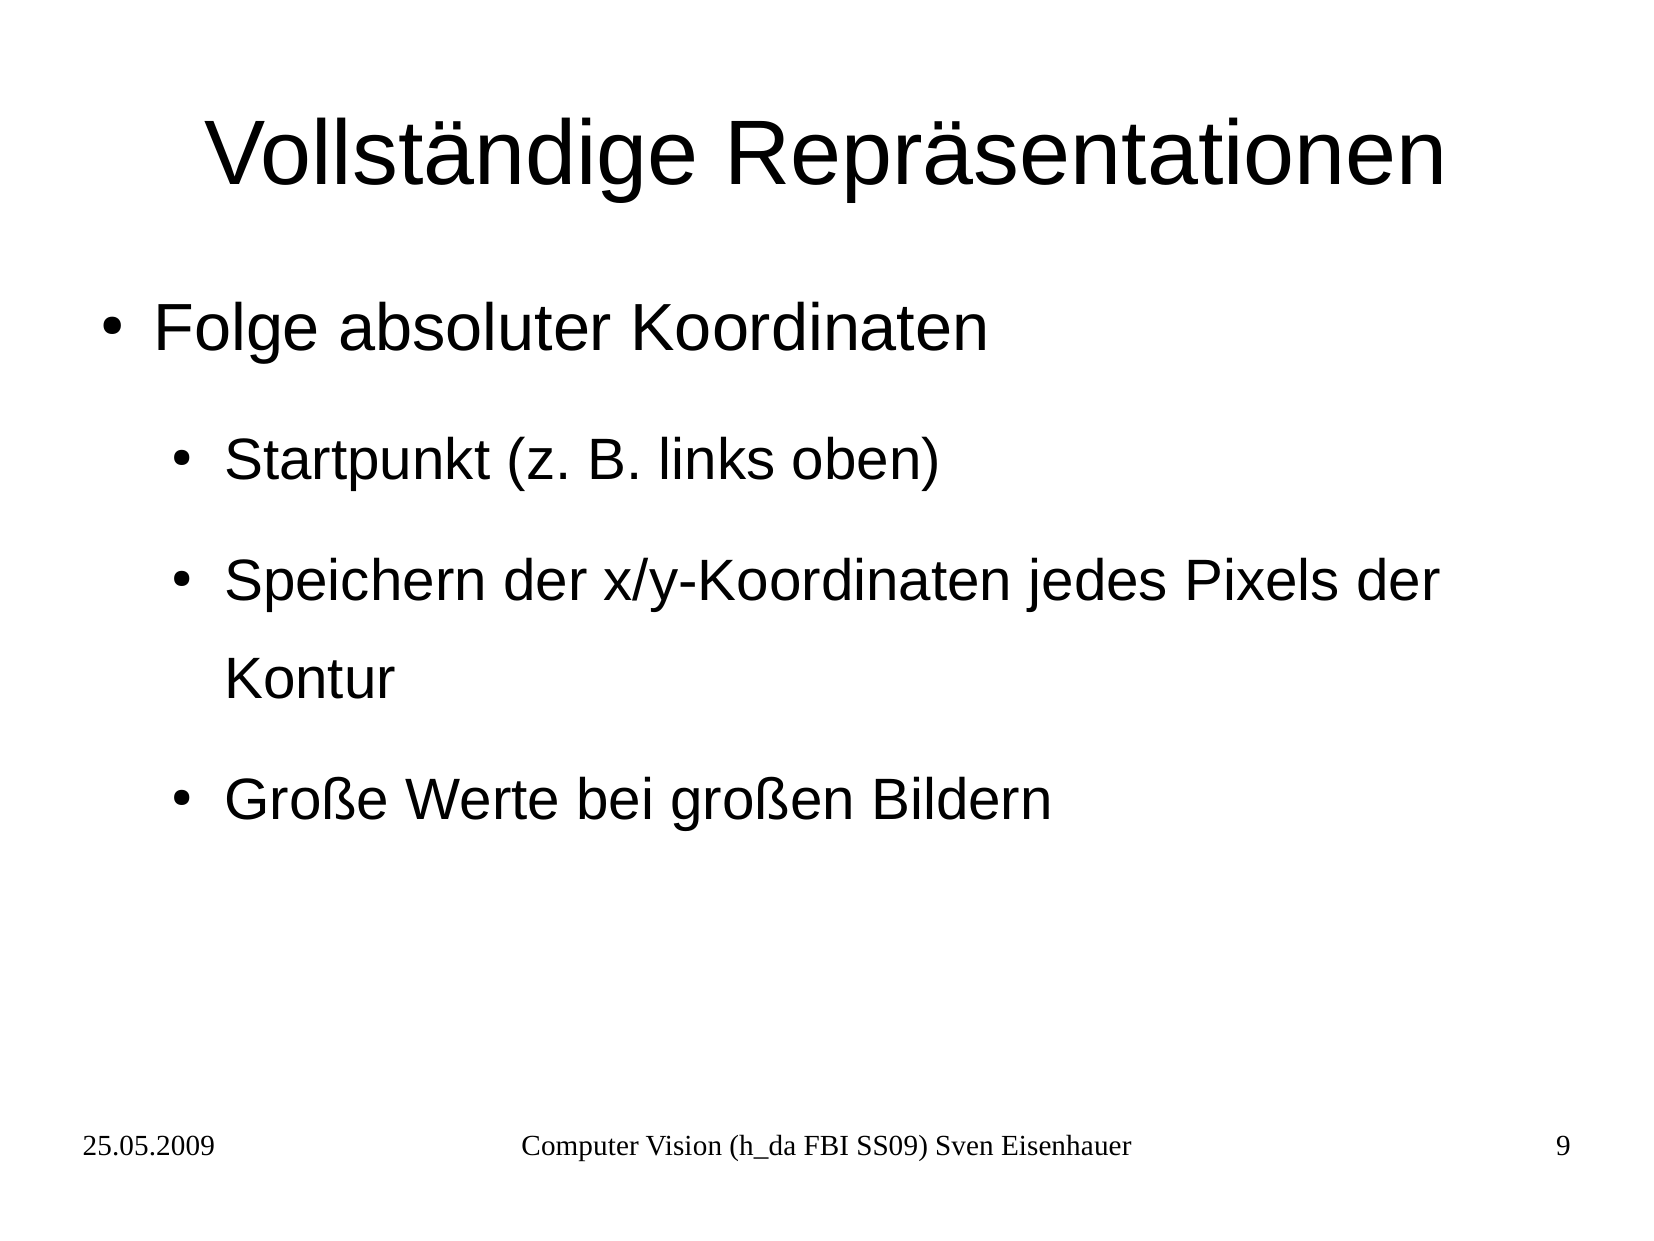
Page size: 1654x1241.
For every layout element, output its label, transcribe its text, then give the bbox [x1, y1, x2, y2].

list Folge absoluter Koordinaten Startpunkt (z. B. links oben) Speichern der x/y-Koordinaten jedes Pixels der Kontur Große Werte bei großen Bildern [82, 290, 1571, 1109]
title Vollständige Repräsentationen [82, 49, 1571, 257]
